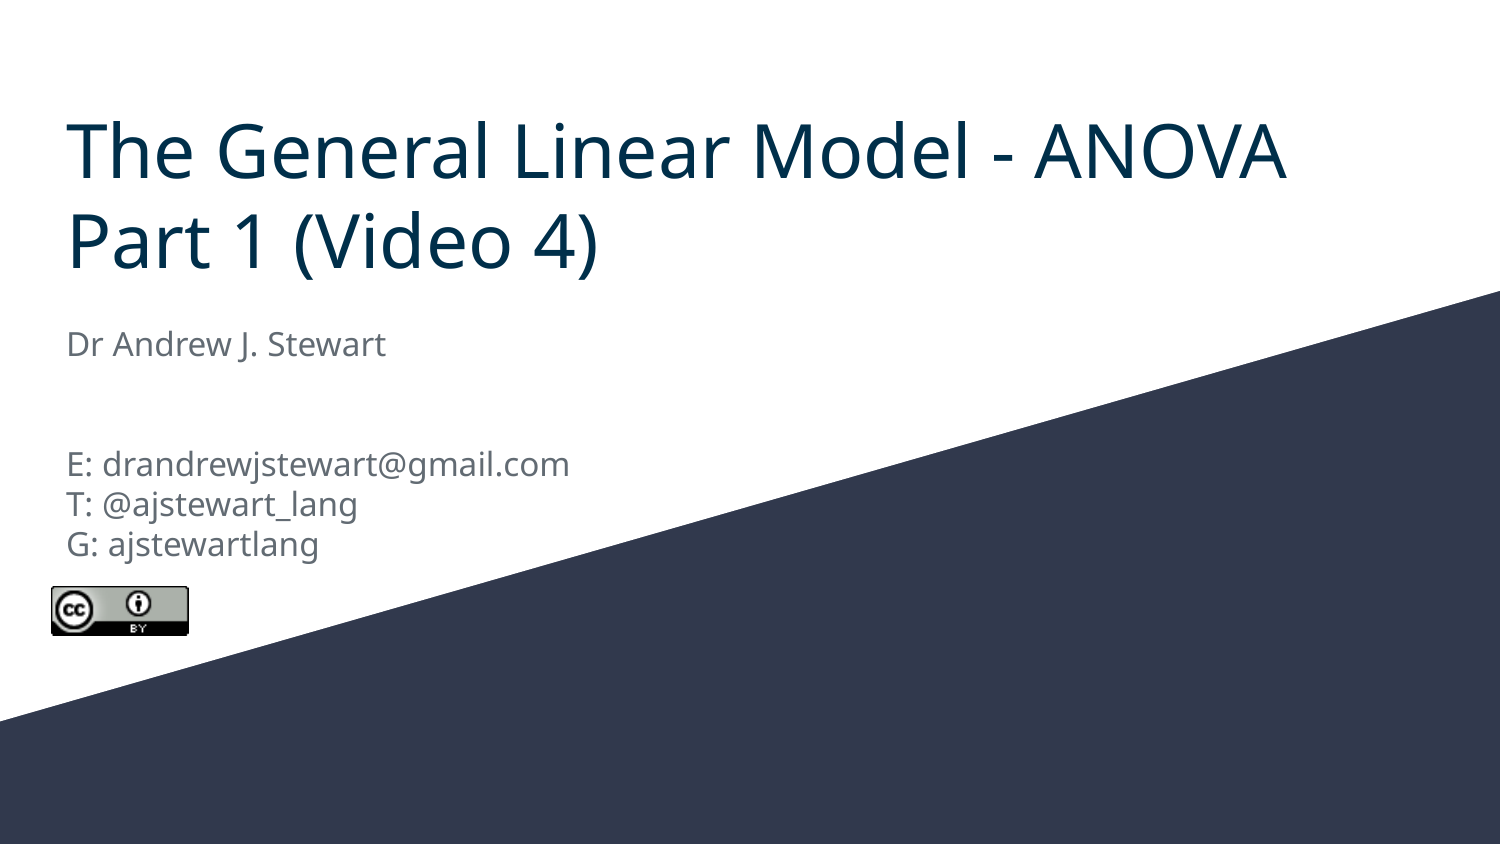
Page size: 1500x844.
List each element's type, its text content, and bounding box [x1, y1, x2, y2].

picture [51, 586, 189, 636]
subtitle Dr Andrew J. Stewart E: drandrewjstewart@gmail.com T: @ajstewart_lang G: ajstewartlang [51, 308, 748, 430]
title The General Linear Model - ANOVA Part 1 (Video 4) [51, 88, 1449, 299]
